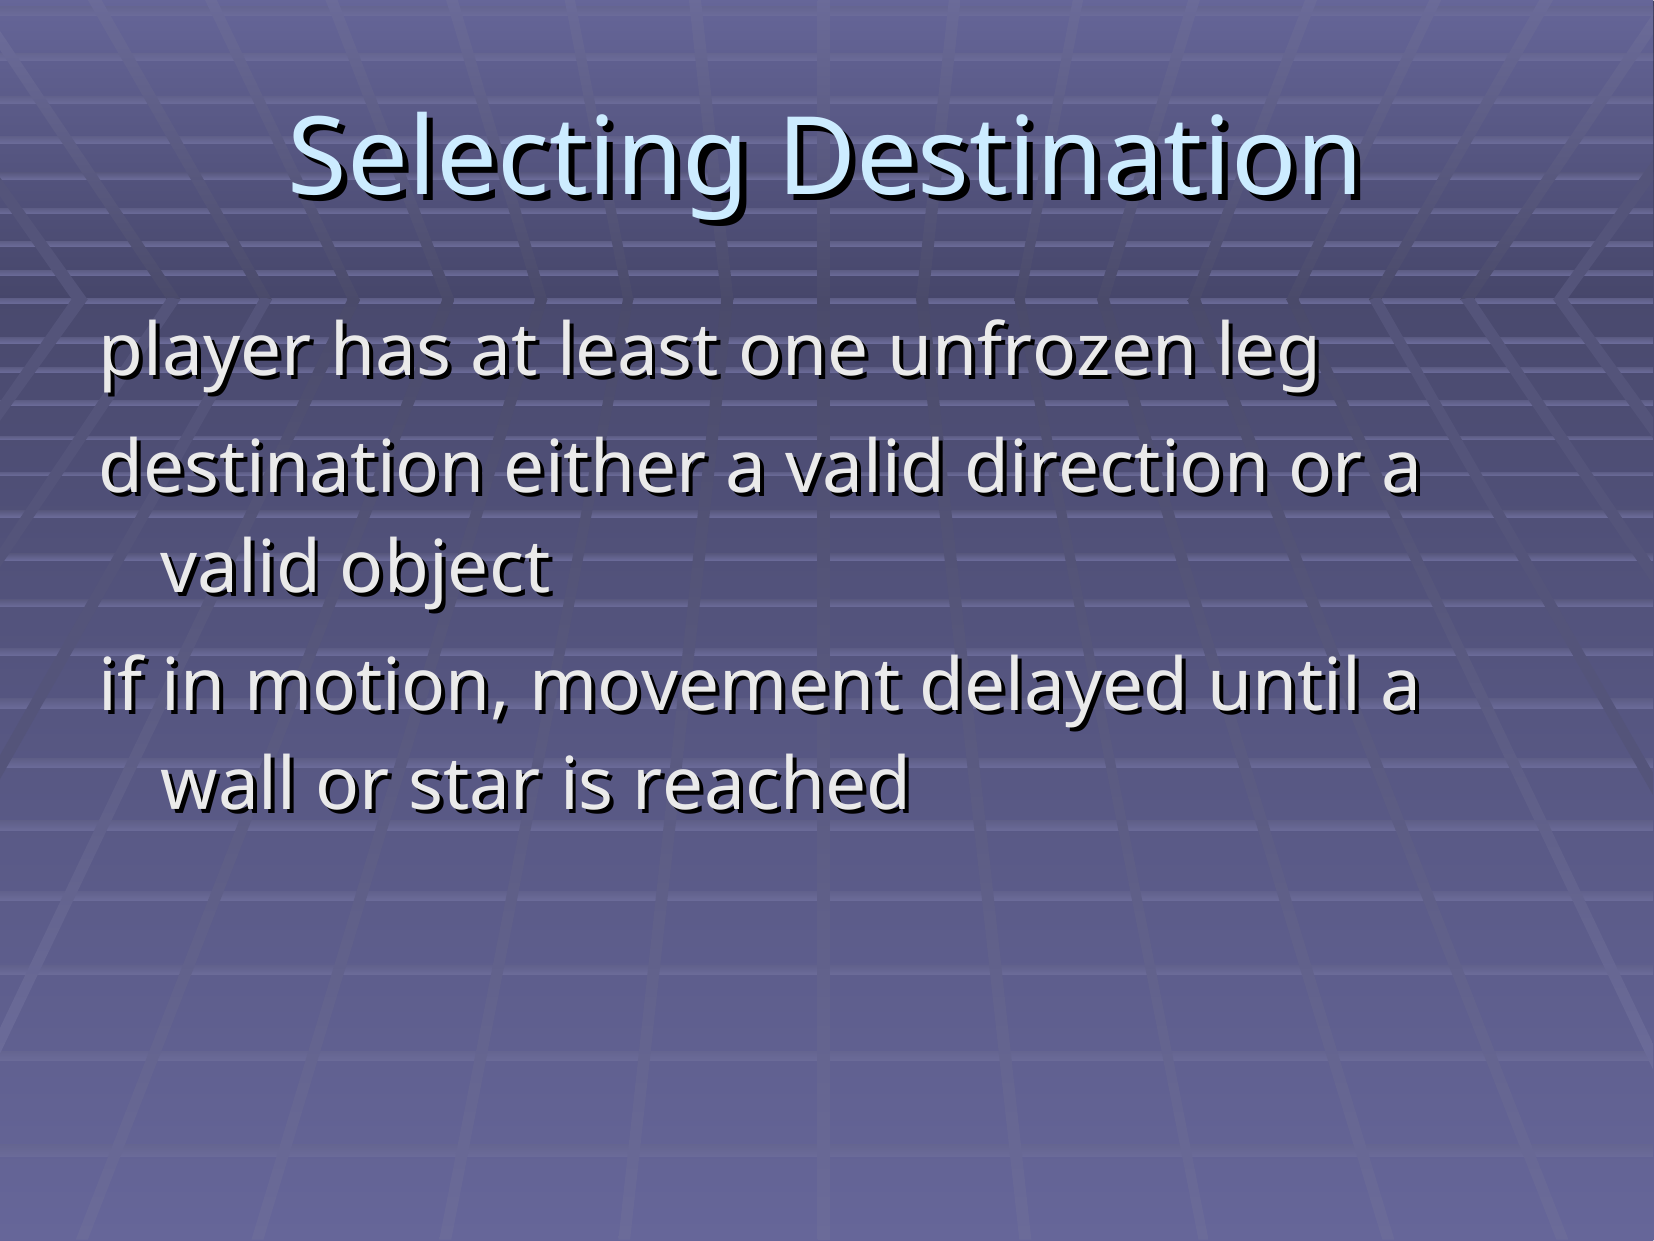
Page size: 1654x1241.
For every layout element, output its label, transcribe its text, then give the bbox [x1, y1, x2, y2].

title Selecting Destination [82, 49, 1570, 257]
list player has at least one unfrozen leg destination either a valid direction or a valid object if in motion, movement delayed until a wall or star is reached [82, 289, 1570, 1103]
